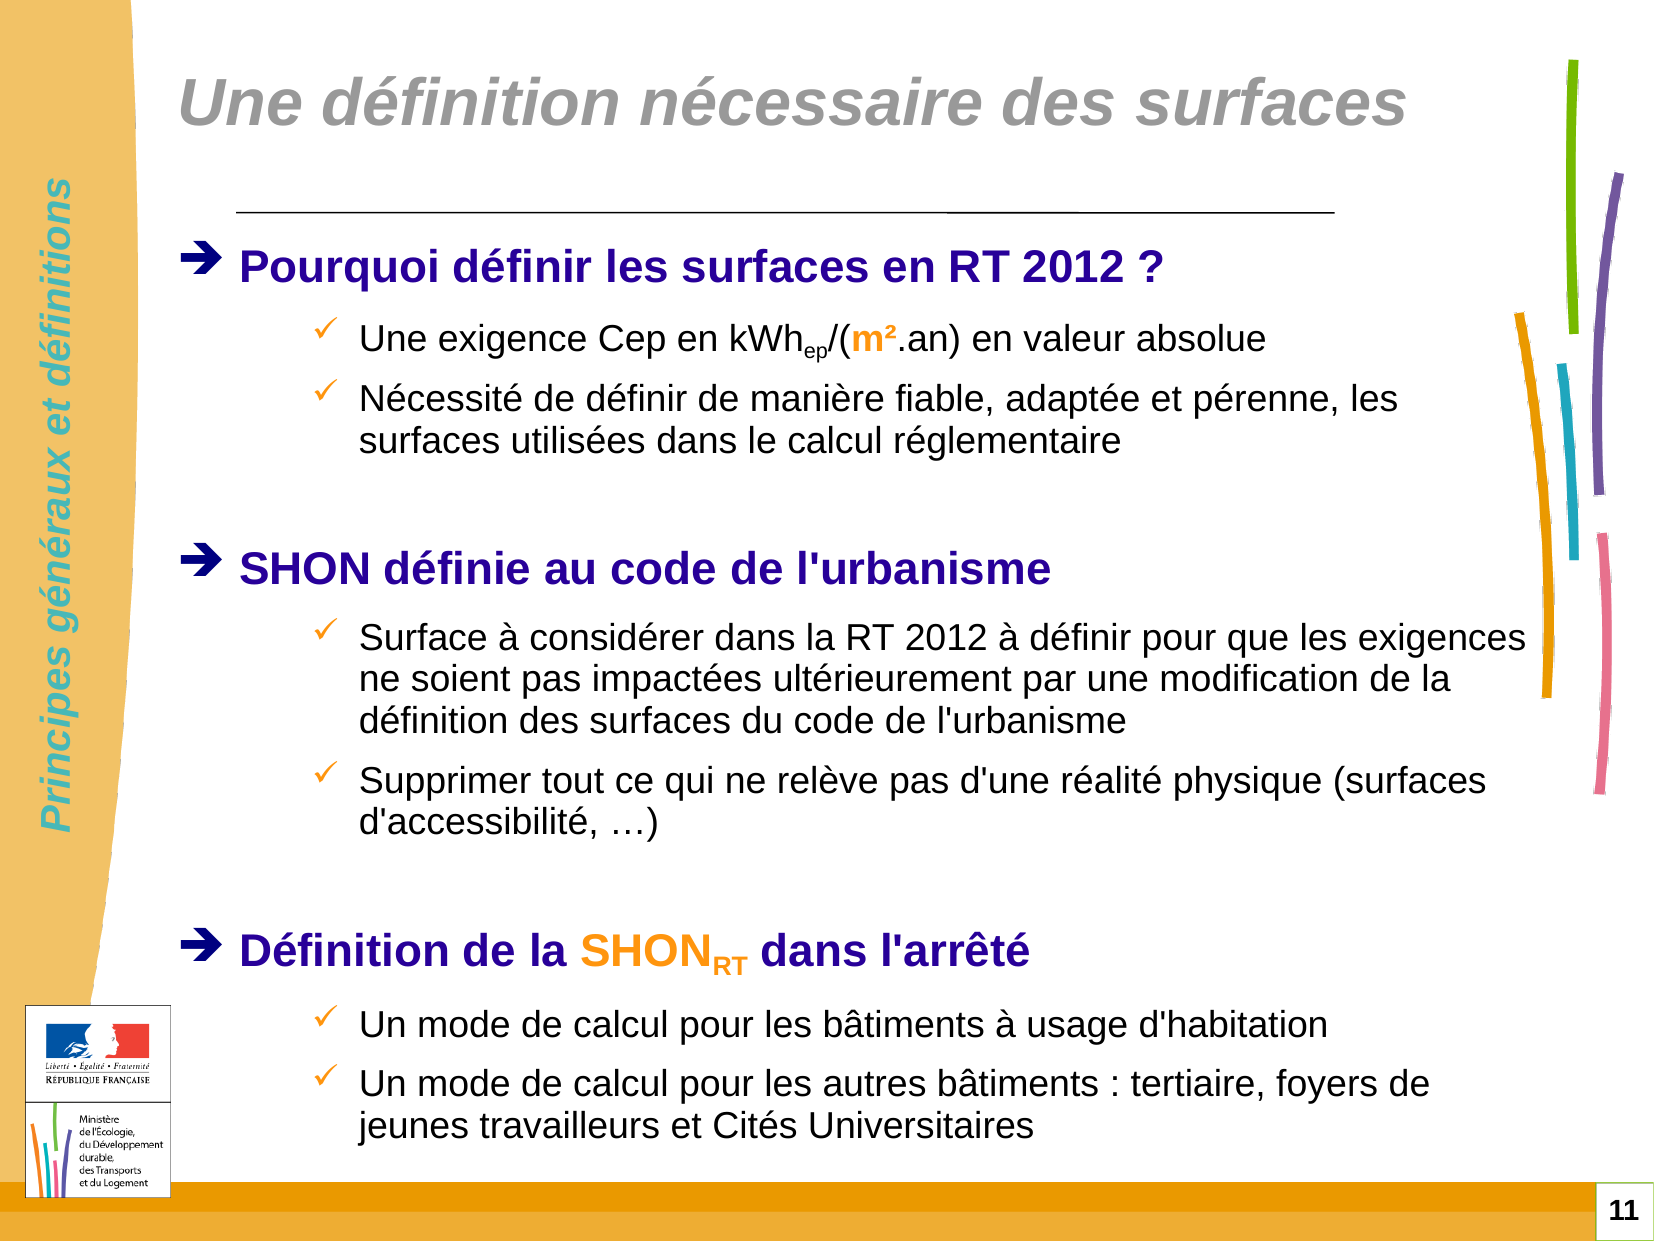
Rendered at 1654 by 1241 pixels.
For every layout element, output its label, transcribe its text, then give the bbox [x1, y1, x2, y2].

text_box Principes généraux et définitions [11, 47, 101, 963]
list Pourquoi définir les surfaces en RT 2012 ? Une exigence Cep en kWhep/(m².an) en valeur absolue Nécessité de définir de manière fiable, adaptée et pérenne, les surfaces utilisées dans le calcul réglementaire SHON définie au code de l'urbanisme Surface à considérer dans la RT 2012 à définir pour que les exigences ne soient pas impactées ultérieurement par une modification de la définition des surfaces du code de l'urbanisme Supprimer tout ce qui ne relève pas d'une réalité physique (surfaces d'accessibilité, …) Définition de la SHONRT dans l'arrêté Un mode de calcul pour les bâtiments à usage d'habitation Un mode de calcul pour les autres bâtiments : tertiaire, foyers de jeunes travailleurs et Cités Universitaires [177, 236, 1536, 1148]
title Une définition nécessaire des surfaces [177, 29, 1536, 178]
picture [0, 0, 1654, 1241]
